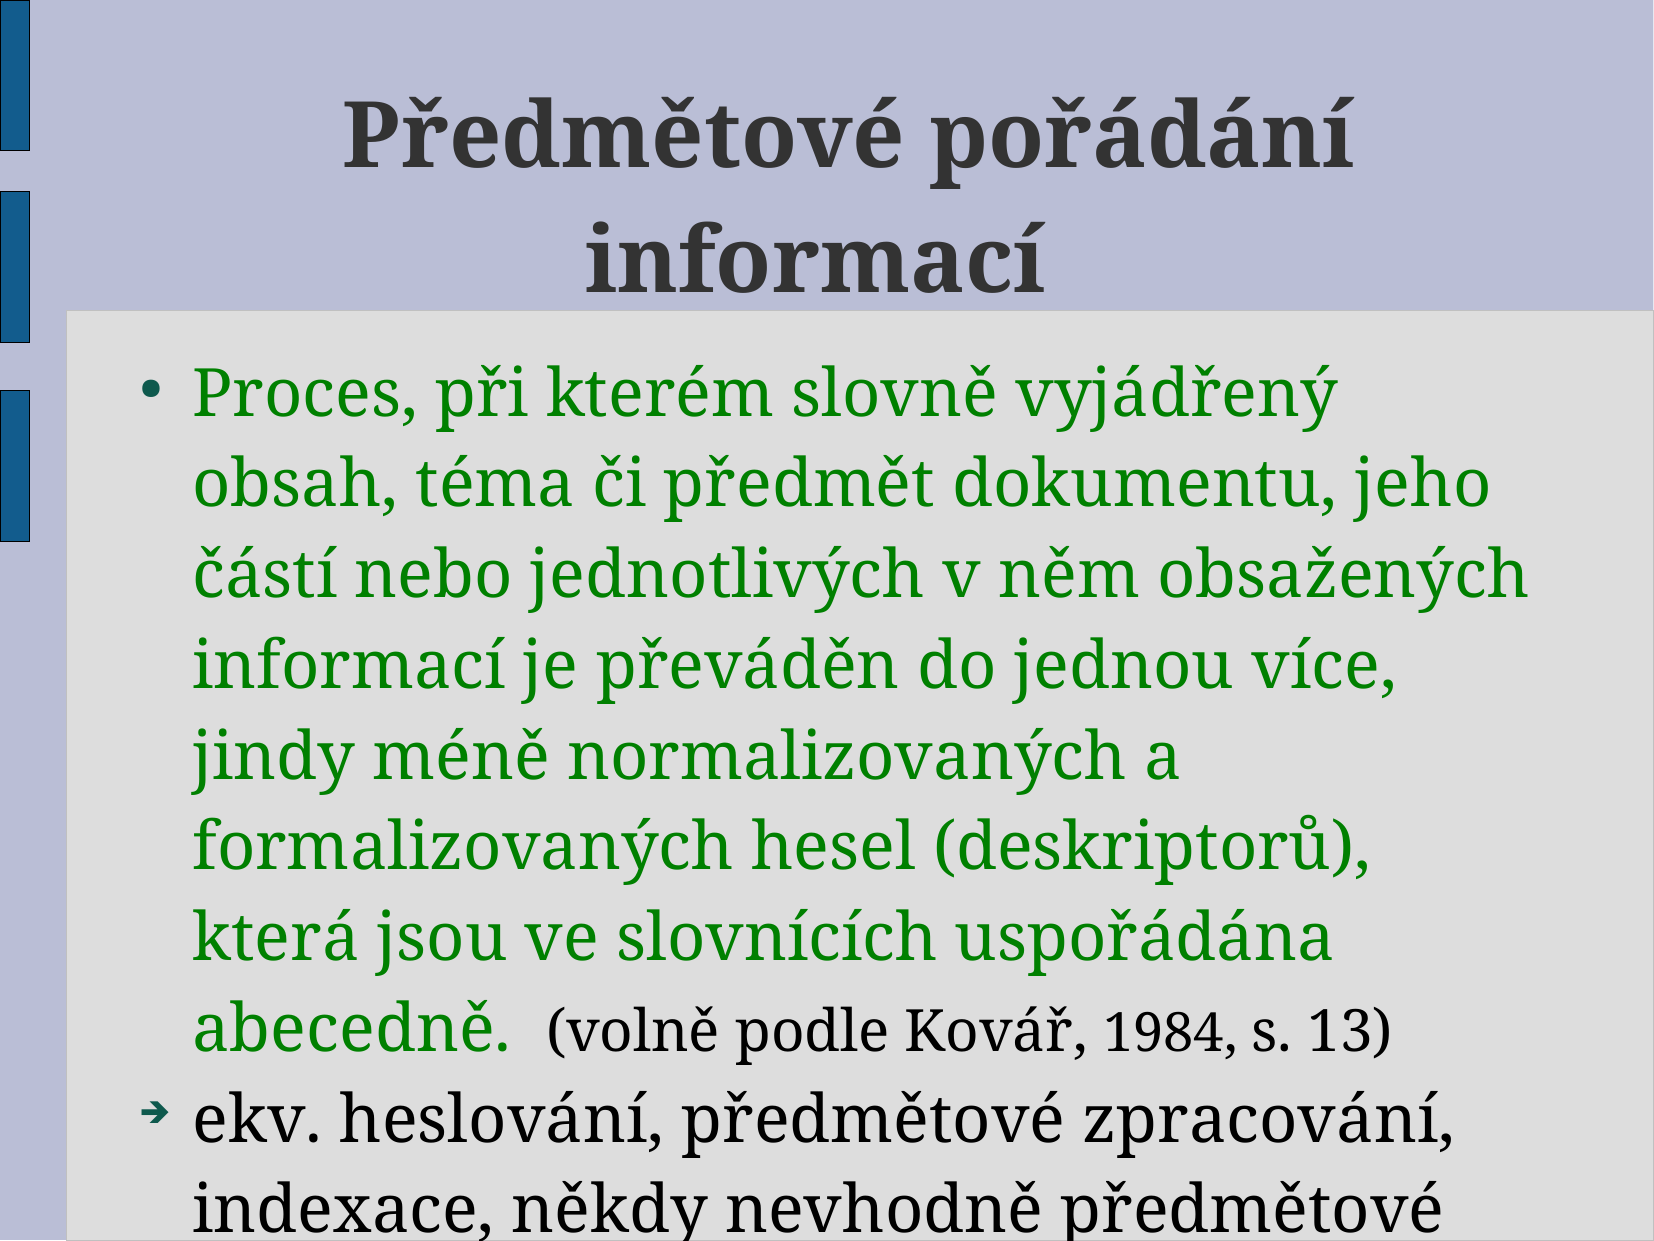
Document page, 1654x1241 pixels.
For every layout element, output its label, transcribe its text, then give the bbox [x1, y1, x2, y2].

title Předmětové pořádání informací [121, 90, 1534, 299]
list Proces, při kterém slovně vyjádřený obsah, téma či předmět dokumentu, jeho částí nebo jednotlivých v něm obsažených informací je převáděn do jednou více, jindy méně normalizovaných a formalizovaných hesel (deskriptorů), která jsou ve slovnících uspořádána abecedně. (volně podle Kovář, 1984, s. 13) ekv. heslování, předmětové zpracování, indexace, někdy nevhodně předmětové třídění, předmětová klasifikace vyjadřovacím prostředkem je předmětový SJ [121, 344, 1534, 1241]
